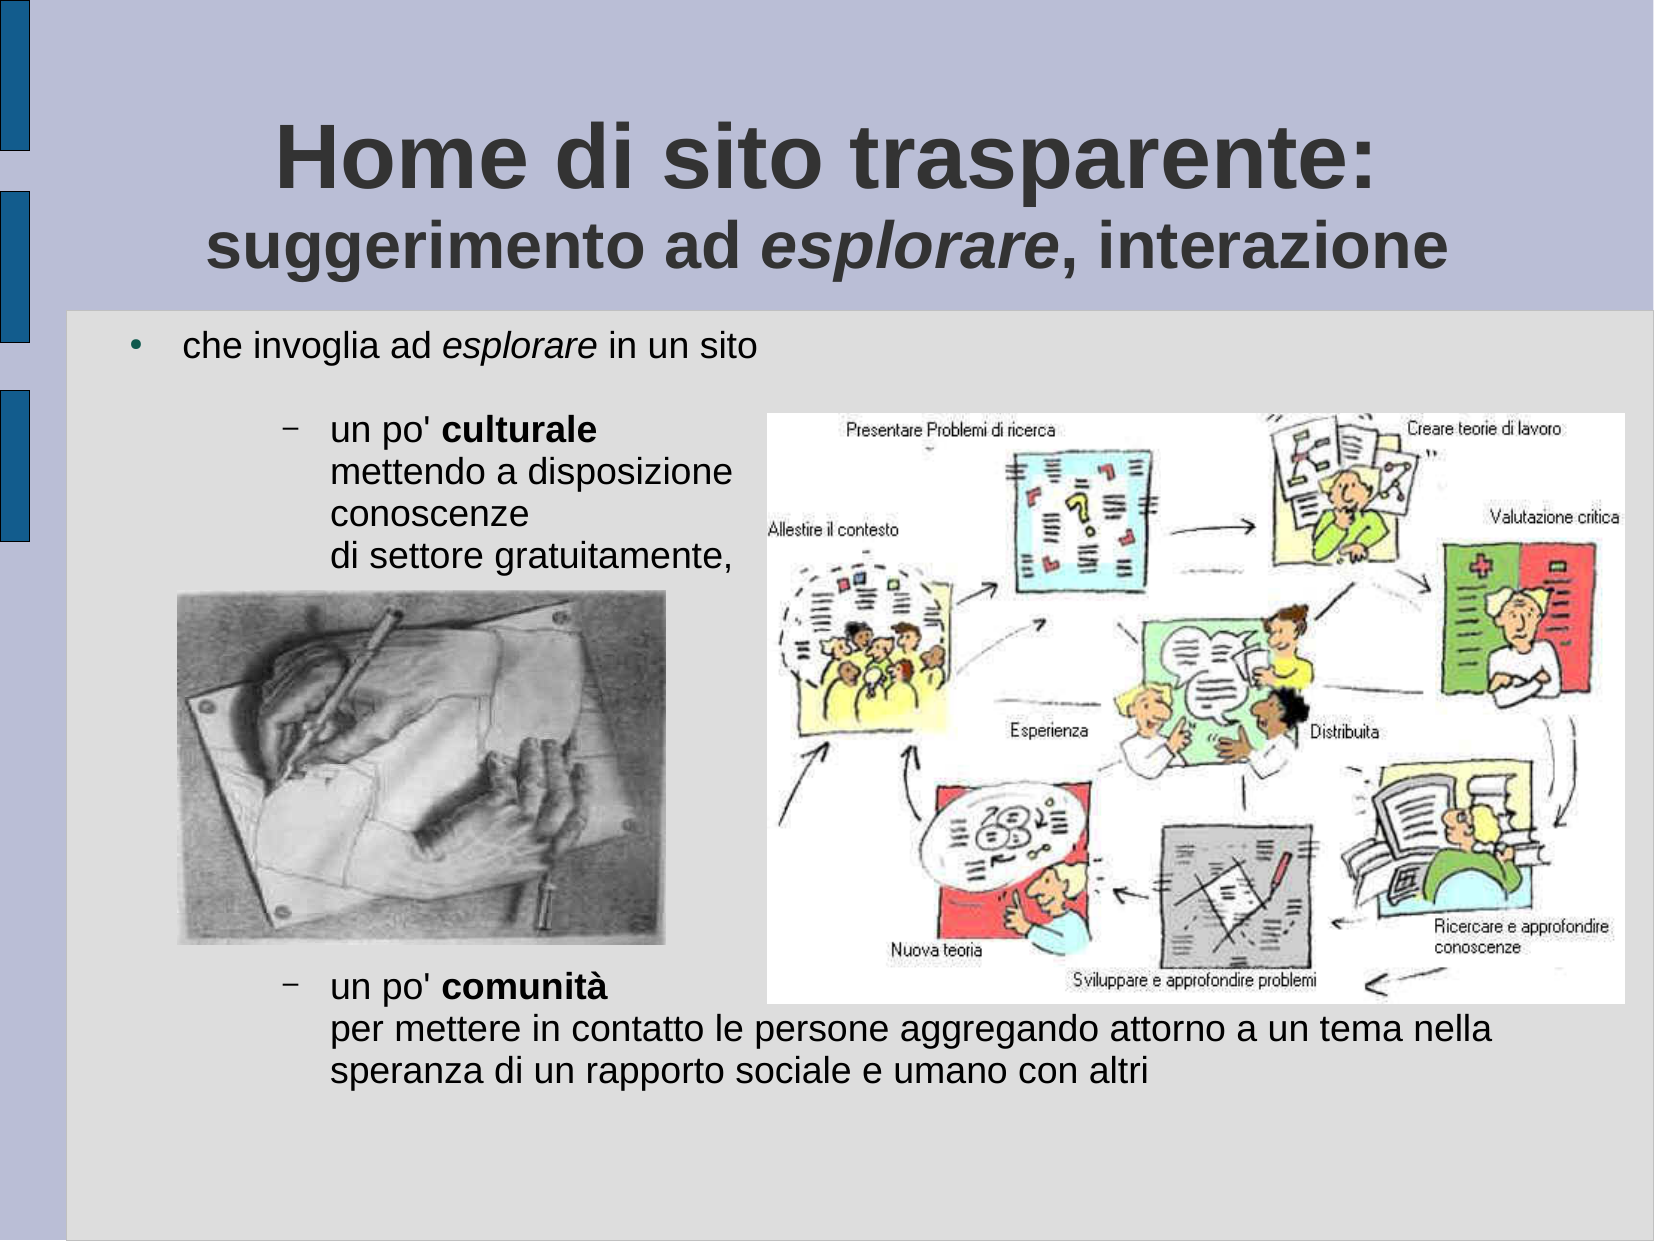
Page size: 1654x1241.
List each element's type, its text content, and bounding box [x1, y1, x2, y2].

picture [177, 590, 666, 945]
list che invoglia ad esplorare in un sito un po' culturale mettendo a disposizione conoscenze di settore gratuitamente, un po' comunità per mettere in contatto le persone aggregando attorno a un tema nella speranza di un rapporto sociale e umano con altri [93, 324, 1506, 1095]
picture [767, 413, 1625, 1004]
title Home di sito trasparente: suggerimento ad esplorare, interazione [121, 98, 1534, 291]
